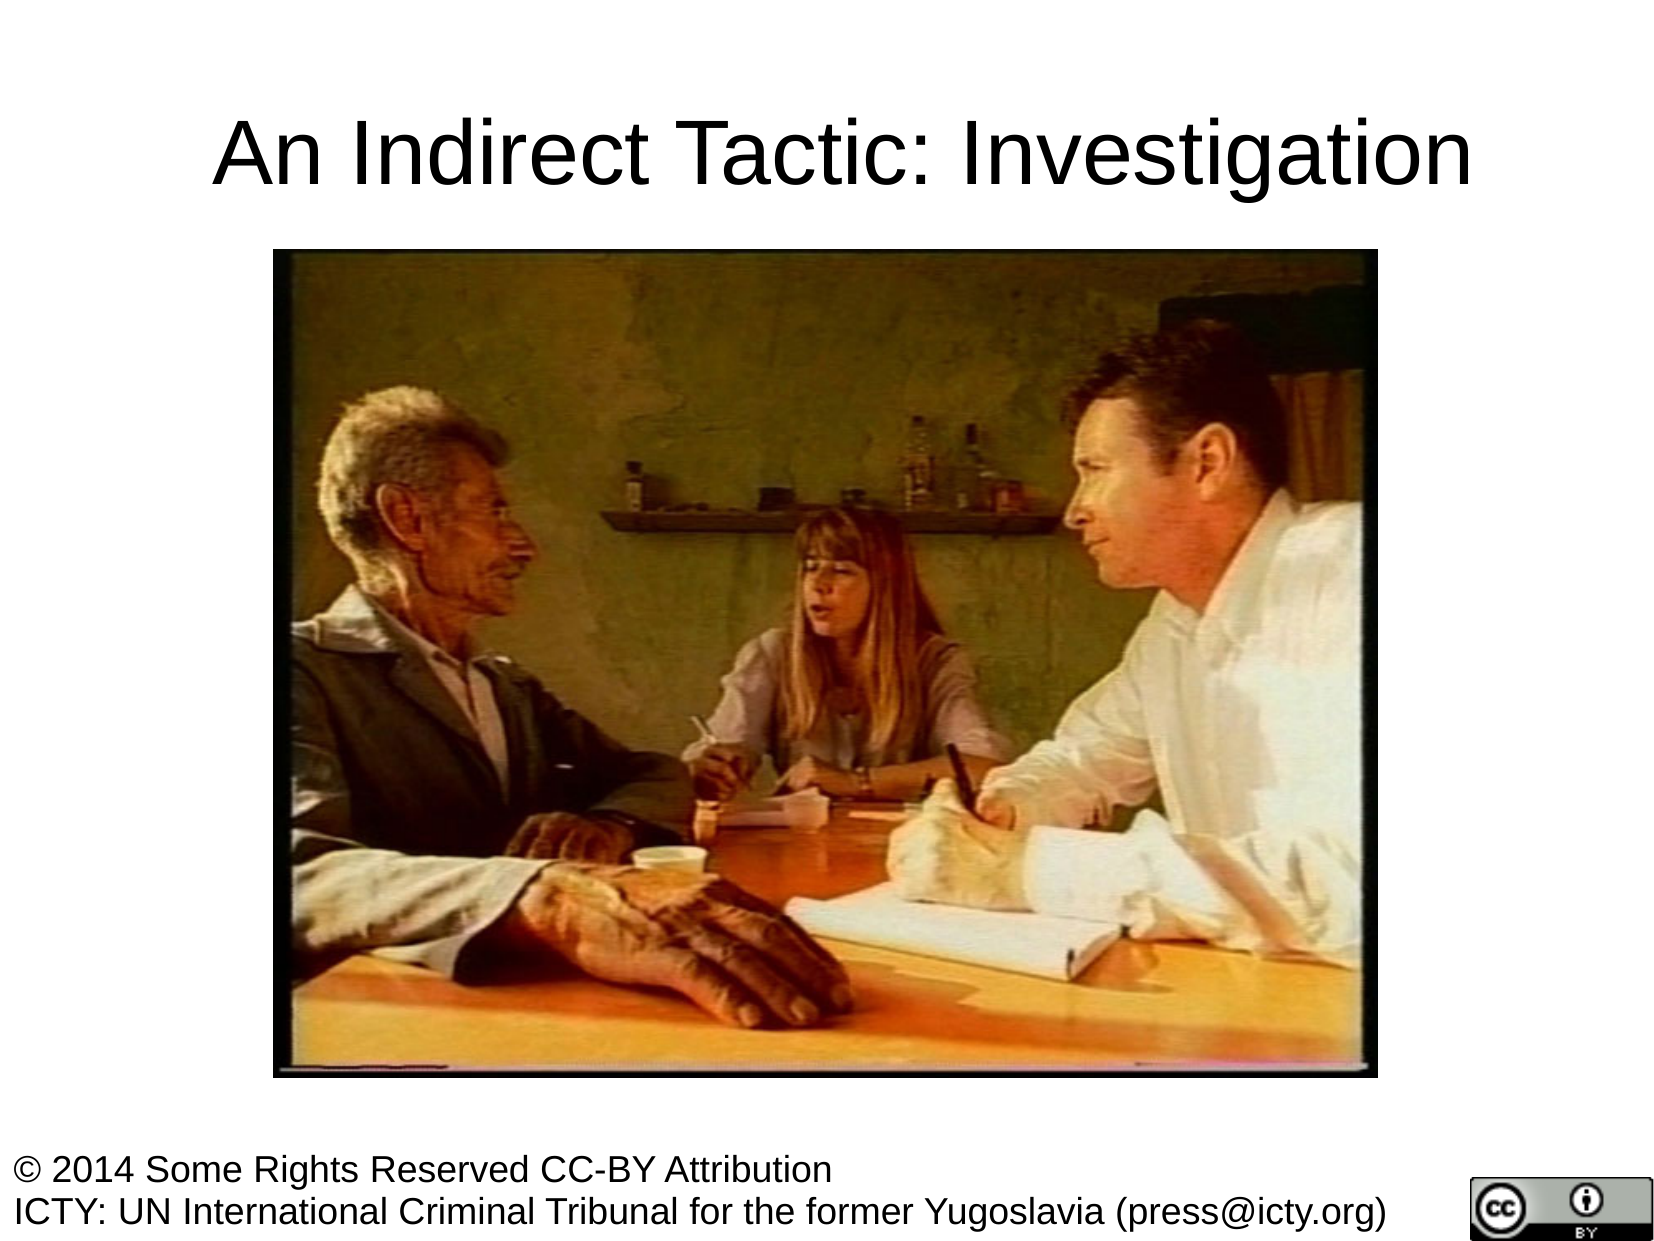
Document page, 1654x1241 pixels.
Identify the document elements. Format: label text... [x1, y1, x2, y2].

title An Indirect Tactic: Investigation [82, 49, 1571, 257]
picture [1470, 1177, 1654, 1241]
text_box © 2014 Some Rights Reserved CC-BY Attribution ICTY: UN International Criminal Tribunal for the former Yugoslavia (press@icty.org) [0, 1141, 1403, 1241]
picture [273, 249, 1378, 1078]
